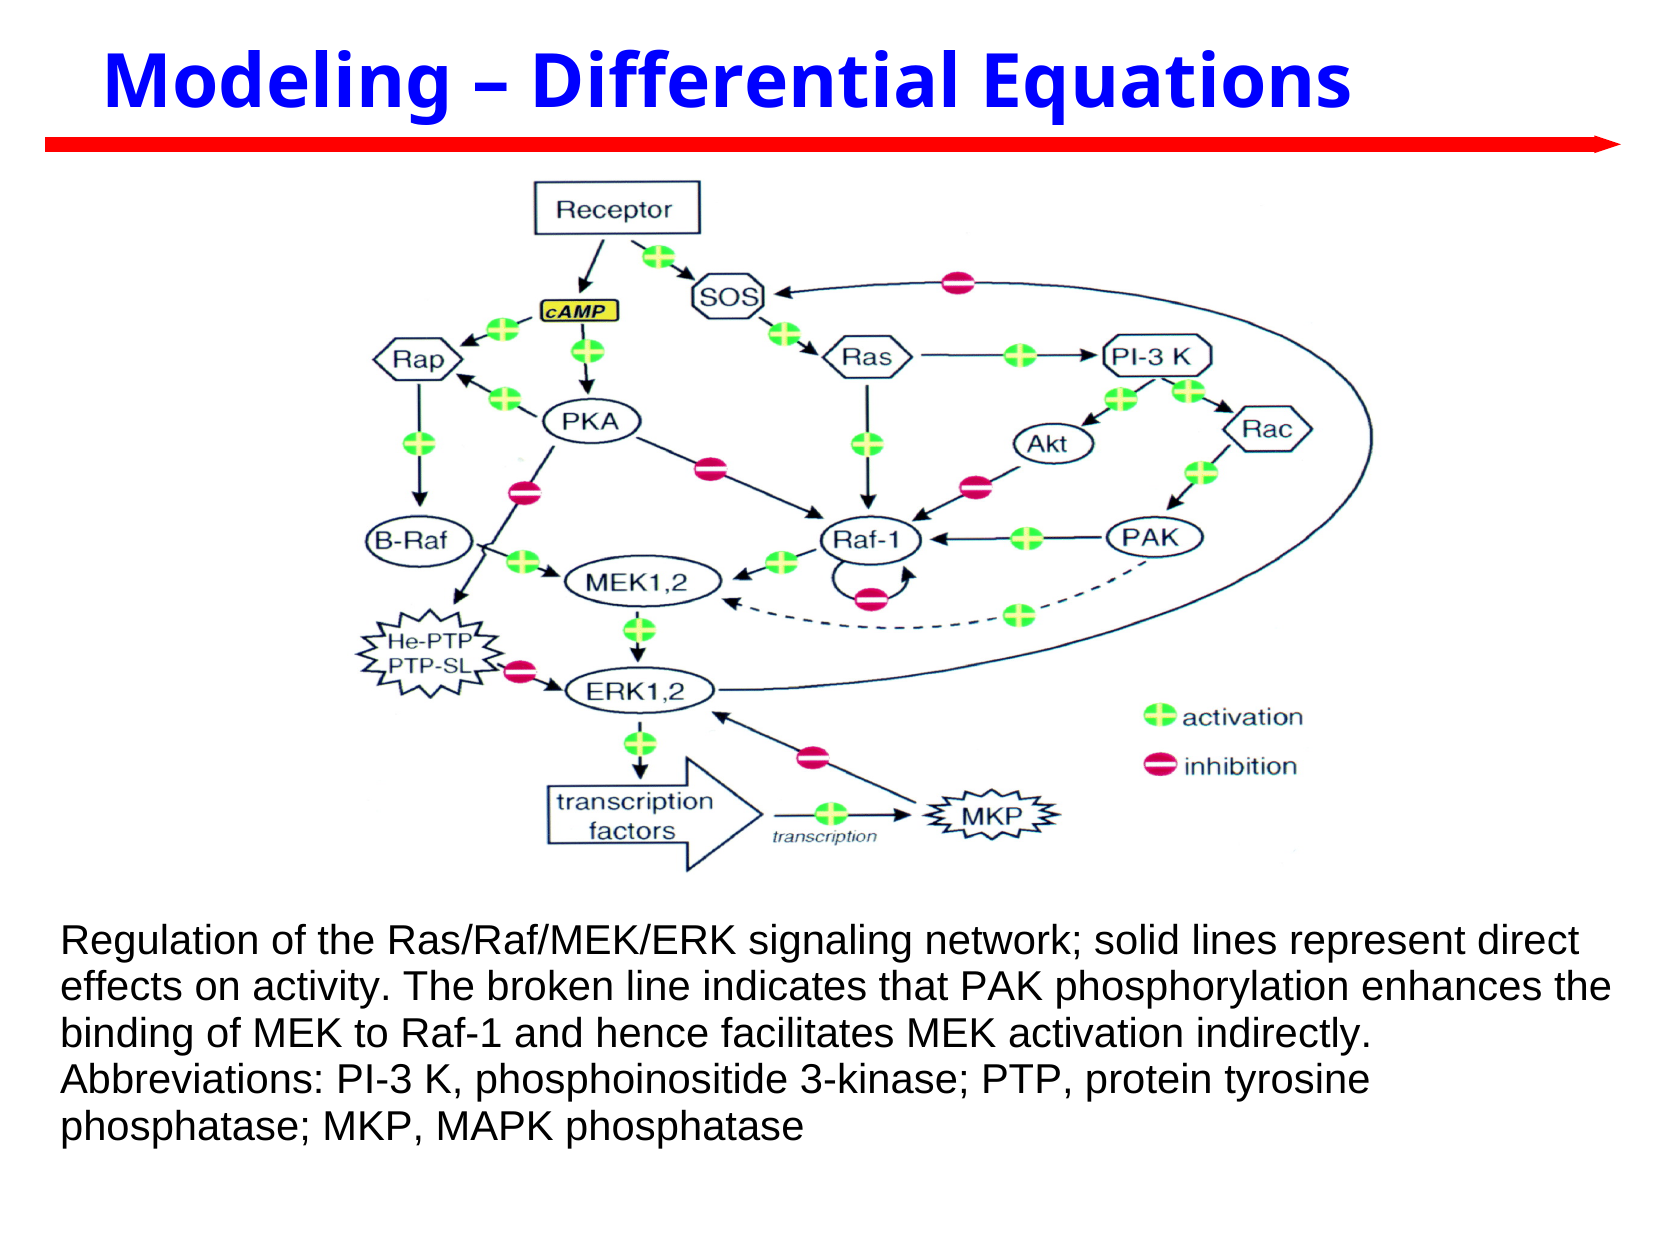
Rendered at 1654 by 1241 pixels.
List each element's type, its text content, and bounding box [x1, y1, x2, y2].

picture [347, 174, 1383, 879]
title Modeling – Differential Equations [101, 27, 1514, 130]
list Regulation of the Ras/Raf/MEK/ERK signaling network; solid lines represent direct effects on activity. The broken line indicates that PAK phosphorylation enhances the binding of MEK to Raf-1 and hence facilitates MEK activation indirectly. Abbreviations: PI-3 K, phosphoinositide 3-kinase; PTP, protein tyrosine phosphatase; MKP, MAPK phosphatase [0, 916, 1625, 1227]
